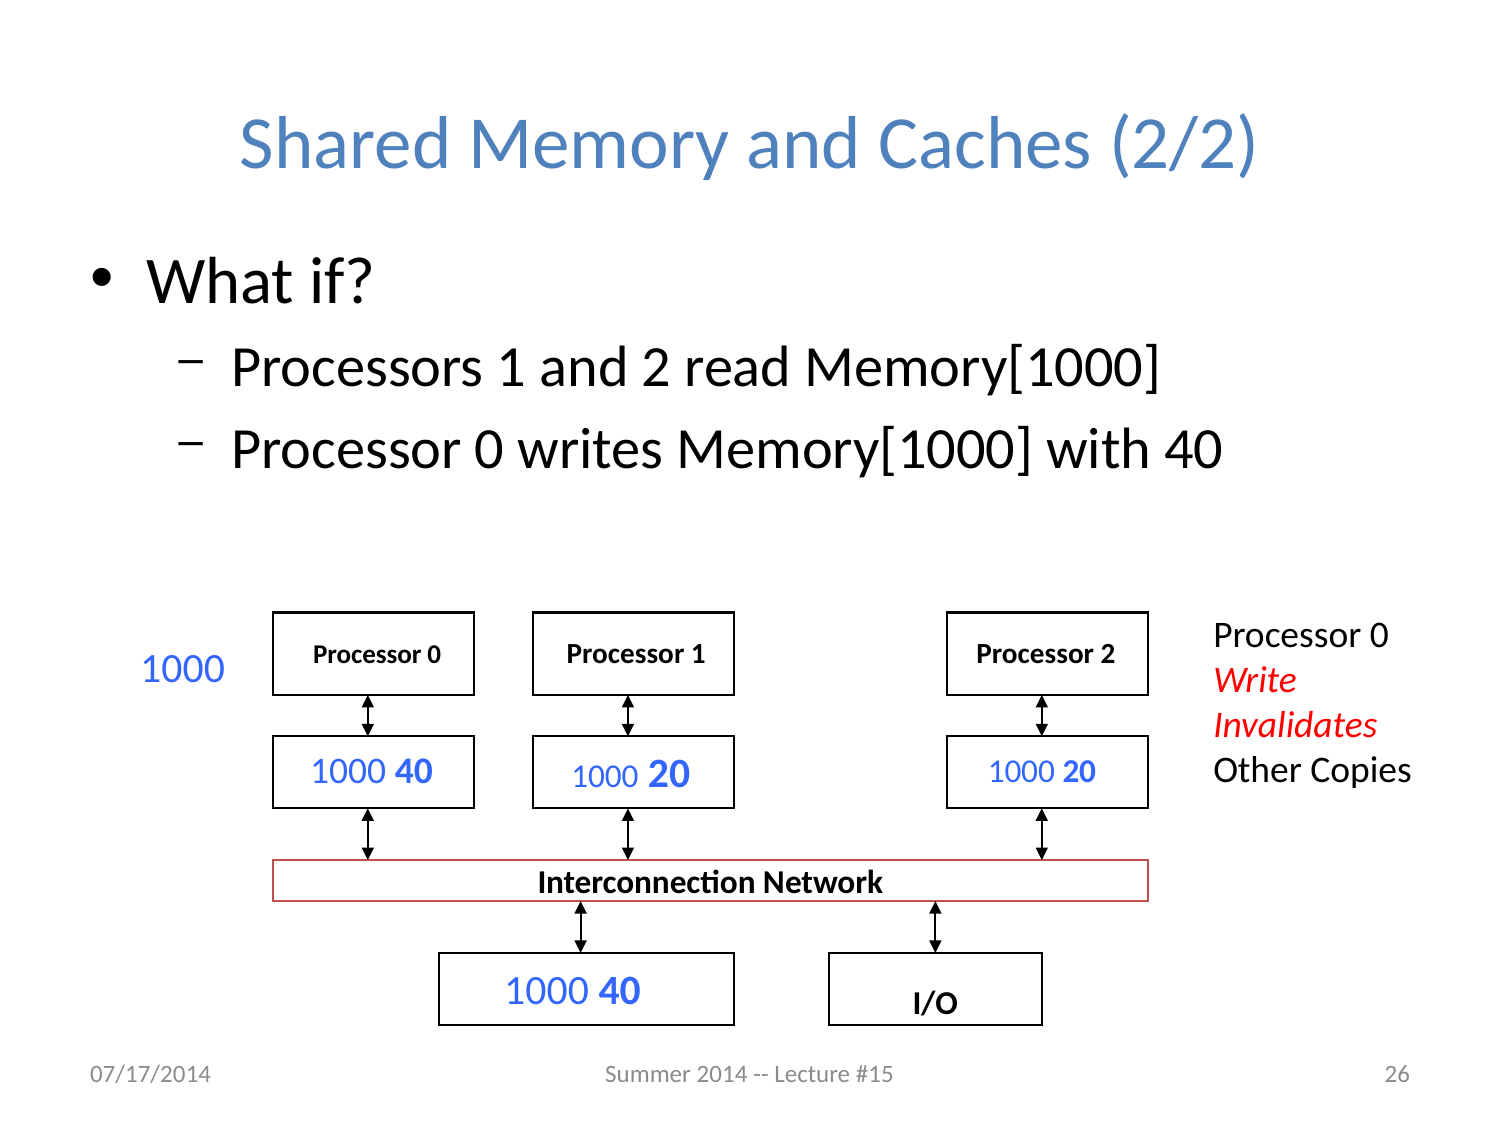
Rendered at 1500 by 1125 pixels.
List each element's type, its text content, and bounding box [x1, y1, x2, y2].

text_box 1000 [125, 633, 241, 699]
text_box Processor 2 [961, 626, 1131, 677]
footer Summer 2014 -- Lecture #15 [512, 1042, 988, 1103]
title Shared Memory and Caches (2/2) [75, 45, 1425, 229]
text_box 1000 20 [556, 738, 706, 804]
text_box Cache [999, 746, 1113, 802]
text_box Processor 1 [551, 626, 721, 677]
list What if? Processors 1 and 2 read Memory[1000] Processor 0 writes Memory[1000] with 40 [75, 229, 1425, 592]
text_box 1000 40 [295, 738, 448, 799]
slide_number 07/17/2014 [75, 1042, 425, 1103]
text_box Processor 0 [298, 629, 457, 677]
text_box I/O [897, 973, 973, 1029]
text_box Interconnection Network [273, 860, 1149, 902]
text_box 1000 20 [973, 741, 1111, 797]
text_box Processor 0 Write Invalidates Other Copies [1198, 602, 1428, 798]
text_box 1000 40 [489, 955, 657, 1021]
slide_number <number> [1074, 1042, 1425, 1103]
